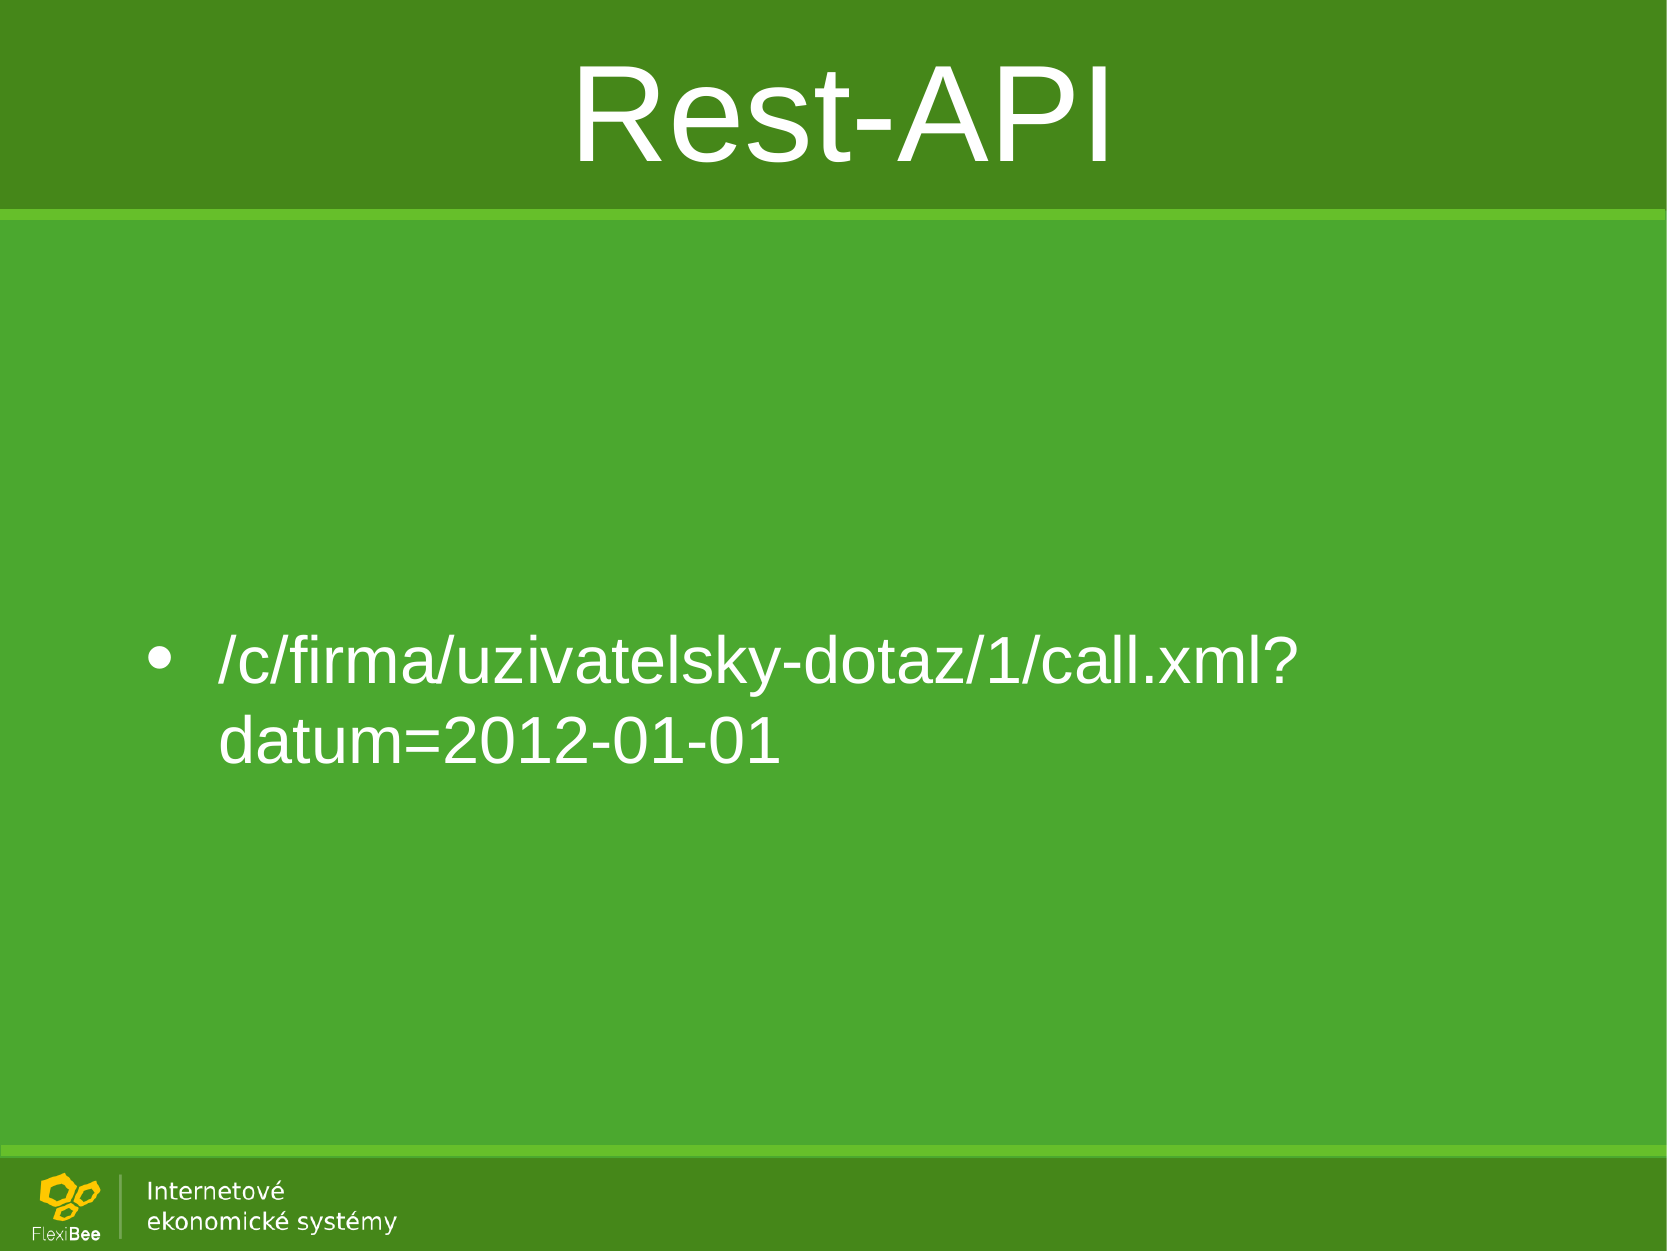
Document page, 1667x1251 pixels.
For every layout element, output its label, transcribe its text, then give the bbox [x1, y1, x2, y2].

list /c/firma/uzivatelsky-dotaz/1/call.xml?datum=2012-01-01 [106, 295, 1560, 1099]
title Rest-API [118, 0, 1571, 361]
picture [0, 0, 1667, 1251]
